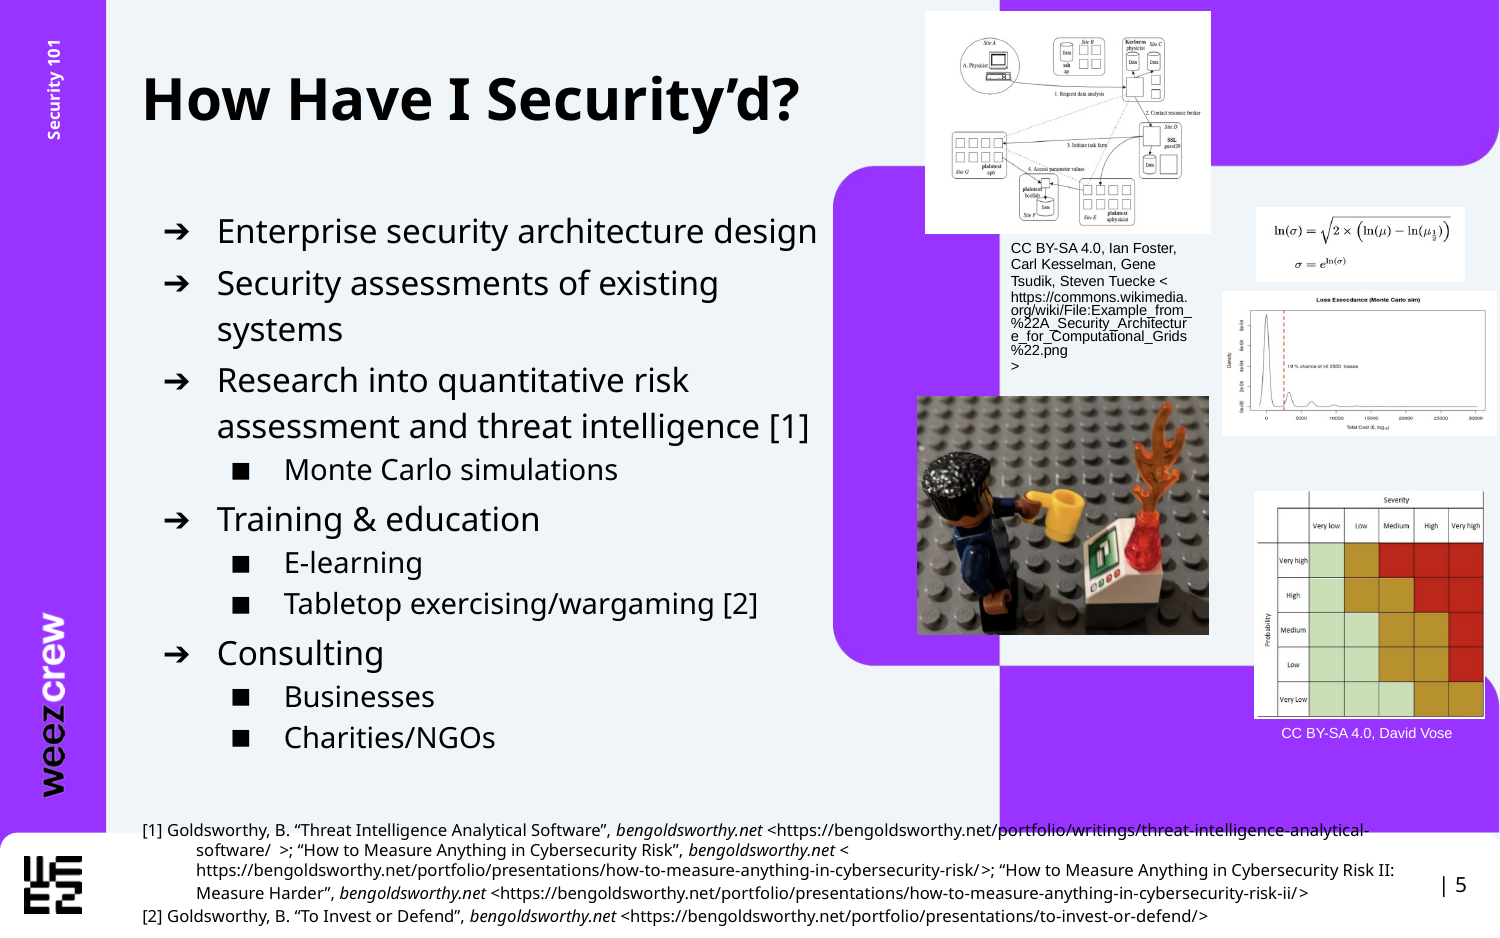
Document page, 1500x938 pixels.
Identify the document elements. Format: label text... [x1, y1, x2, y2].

list Enterprise security architecture design Security assessments of existing systems Research into quantitative risk assessment and threat intelligence [1] Monte Carlo simulations Training & education E-learning Tabletop exercising/wargaming [2] Consulting Businesses Charities/NGOs [126, 188, 845, 809]
slide_number | <number> [1418, 850, 1482, 922]
title Security 101 [0, 24, 107, 497]
picture [43, 612, 65, 798]
subtitle [1] Goldsworthy, B. “Threat Intelligence Analytical Software”, bengoldsworthy.net <https://bengoldsworthy.net/portfolio/writings/threat-intelligence-analytical-software/ >; “How to Measure Anything in Cybersecurity Risk”, bengoldsworthy.net <https://bengoldsworthy.net/portfolio/presentations/how-to-measure-anything-in-cybersecurity-risk/>; “How to Measure Anything in Cybersecurity Risk II: Measure Harder”, bengoldsworthy.net <https://bengoldsworthy.net/portfolio/presentations/how-to-measure-anything-in-cybersecurity-risk-ii/> [2] Goldsworthy, B. “To Invest or Defend”, bengoldsworthy.net <https://bengoldsworthy.net/portfolio/presentations/to-invest-or-defend/> [106, 820, 1418, 928]
picture [24, 856, 82, 914]
text_box CC BY-SA 4.0, David Vose [1266, 718, 1482, 757]
title How Have I Security’d? [126, 24, 925, 170]
text_box CC BY-SA 4.0, Ian Foster, Carl Kesselman, Gene Tsudik, Steven Tuecke <https://commons.wikimedia.org/wiki/File:Example_from_%22A_Security_Architecture_for_Computational_Grids%22.png> [996, 232, 1208, 344]
picture [833, 0, 1500, 833]
